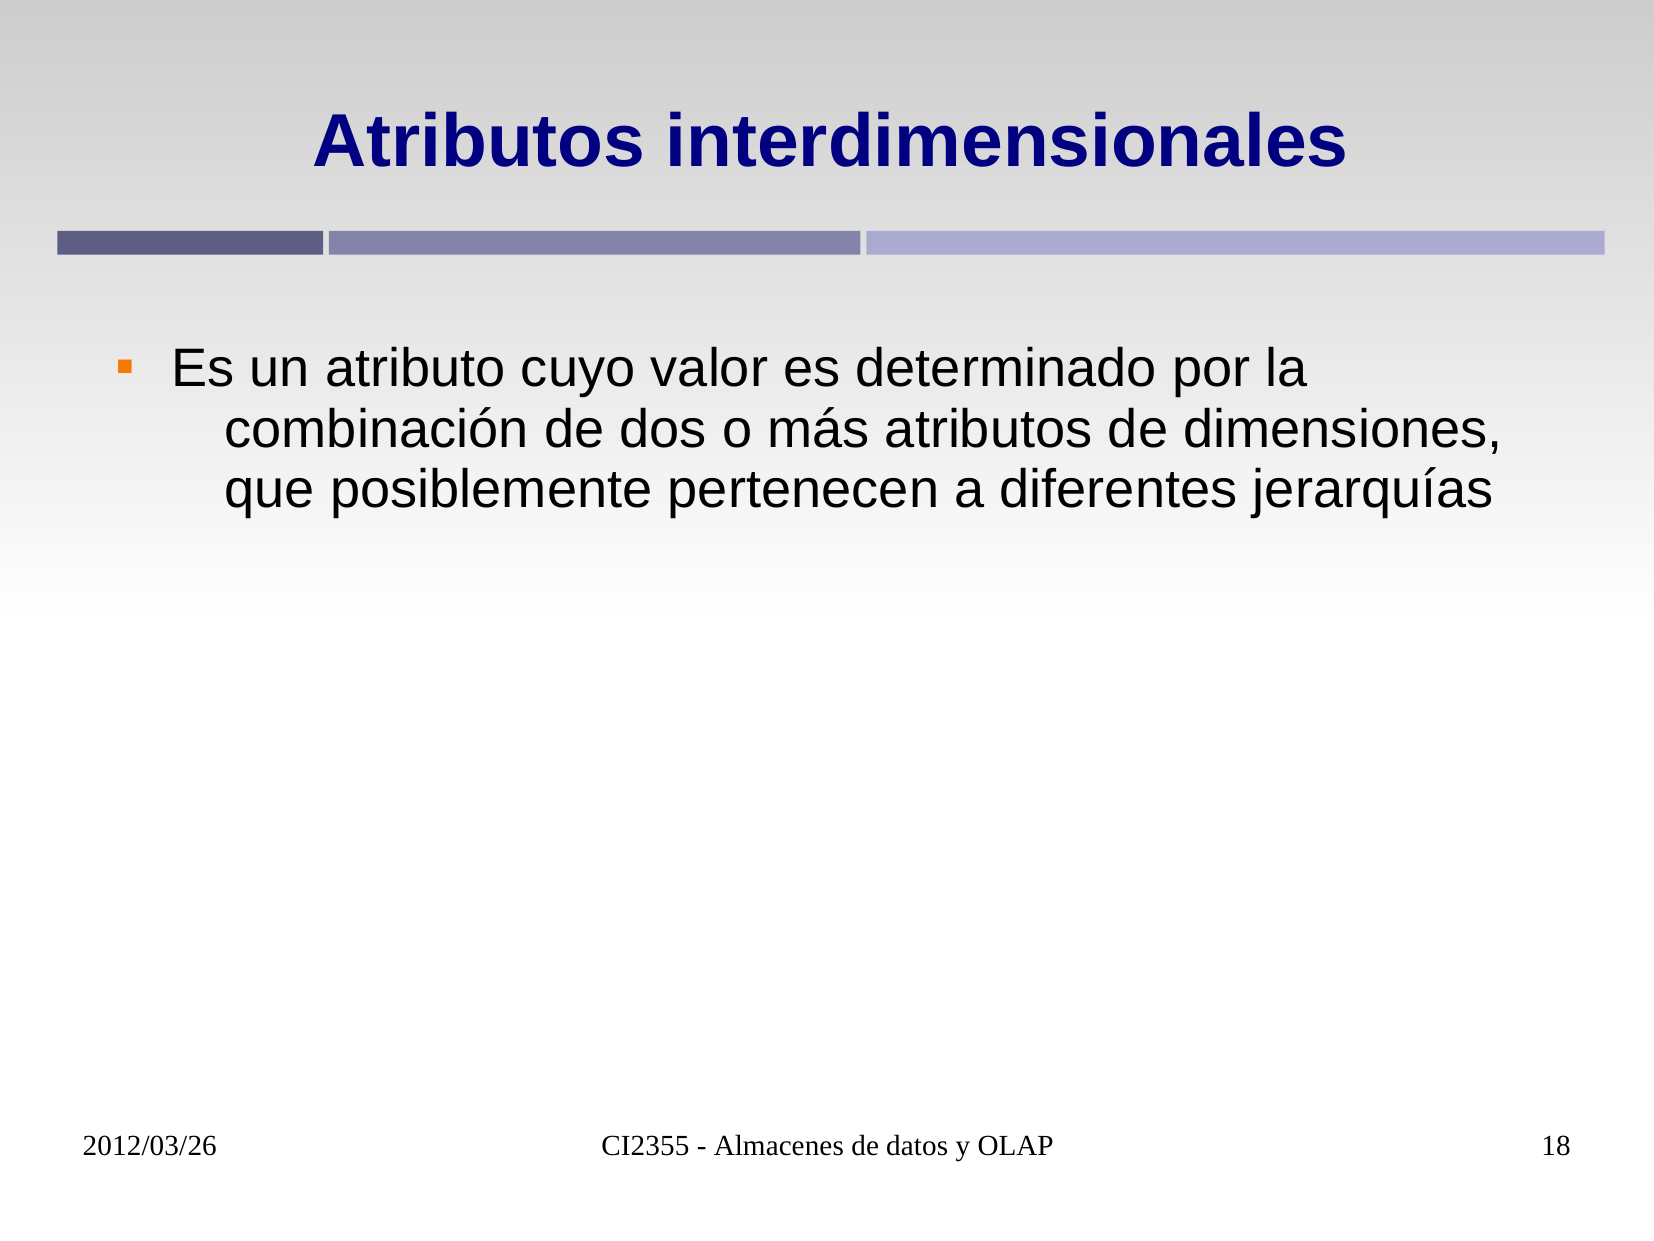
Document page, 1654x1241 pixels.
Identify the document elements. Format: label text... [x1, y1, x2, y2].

title Atributos interdimensionales [86, 55, 1576, 226]
list Es un atributo cuyo valor es determinado por la combinación de dos o más atributos de dimensiones, que posiblemente pertenecen a diferentes jerarquías [82, 337, 1571, 1109]
